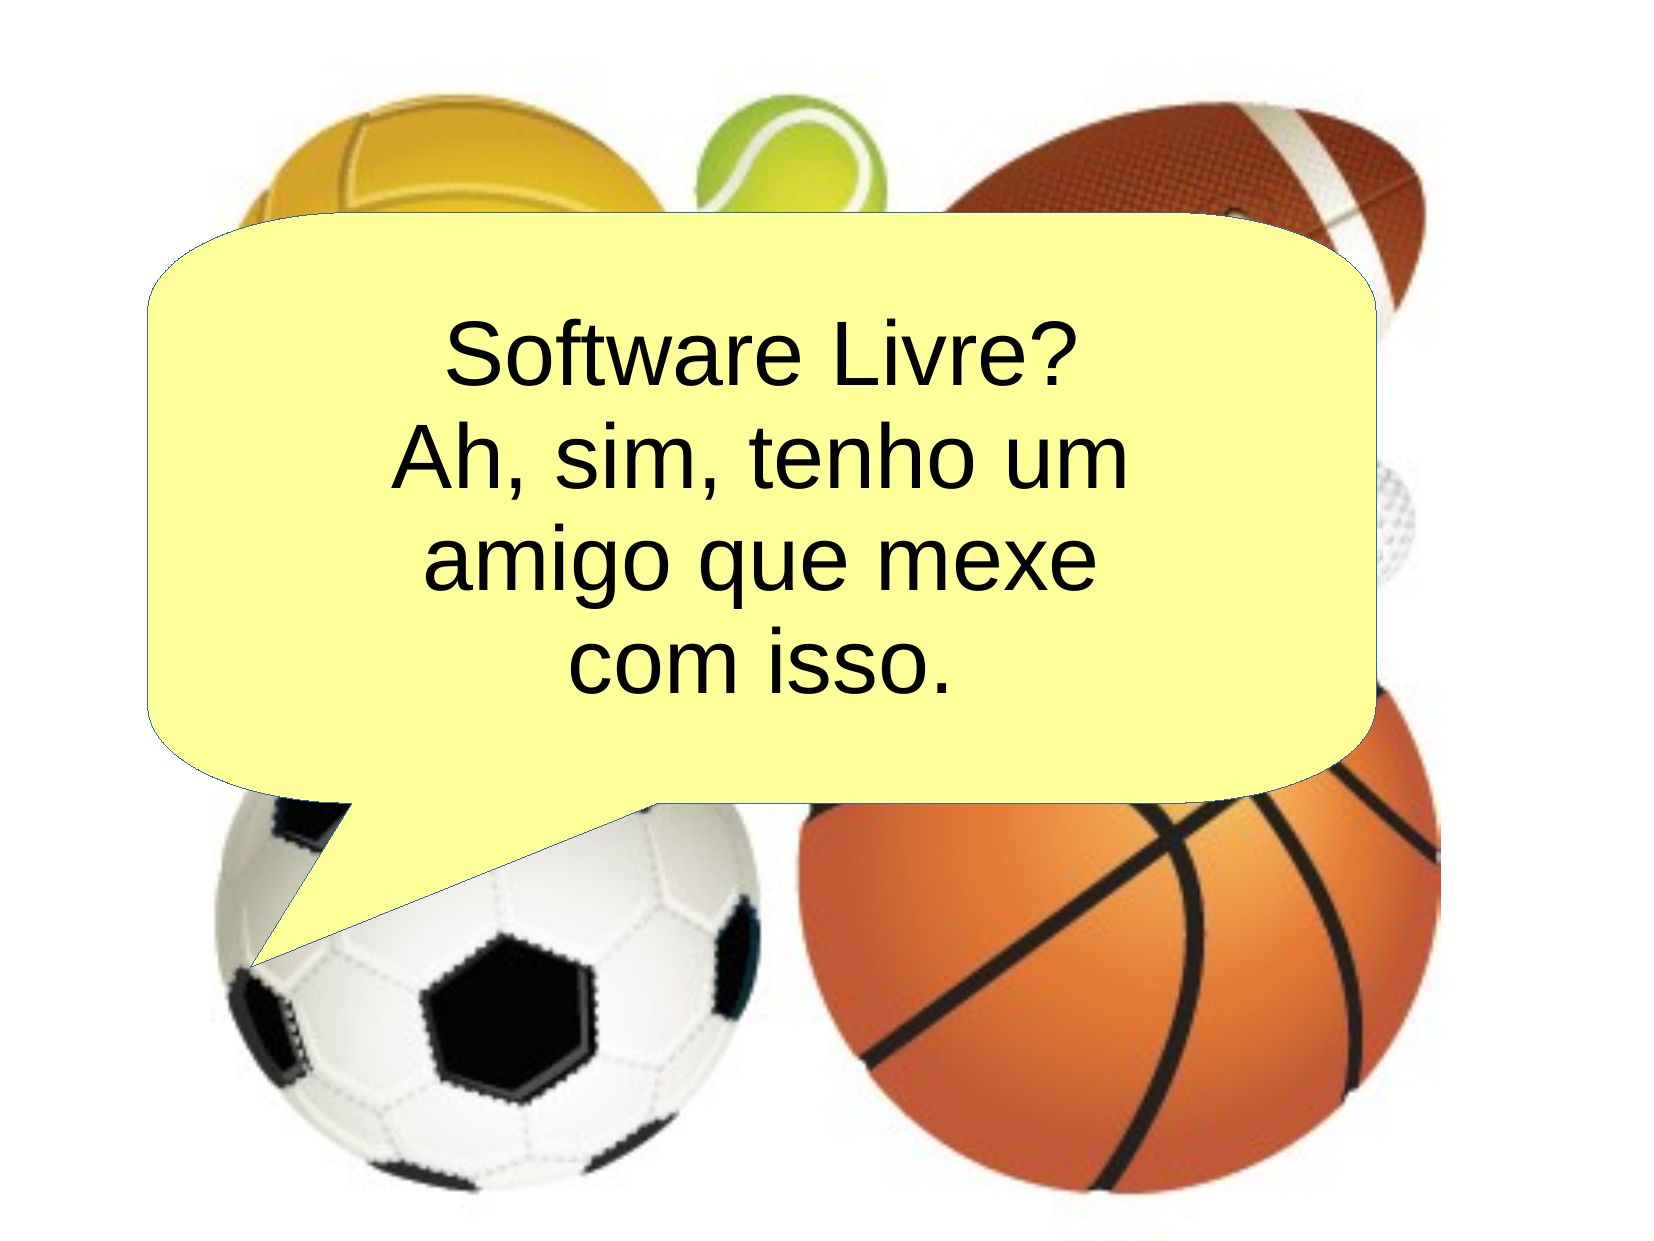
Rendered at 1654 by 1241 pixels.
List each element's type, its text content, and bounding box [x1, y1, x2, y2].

text_box Software Livre? Ah, sim, tenho um amigo que mexe com isso. [147, 212, 1377, 968]
picture [209, 8, 1441, 1241]
